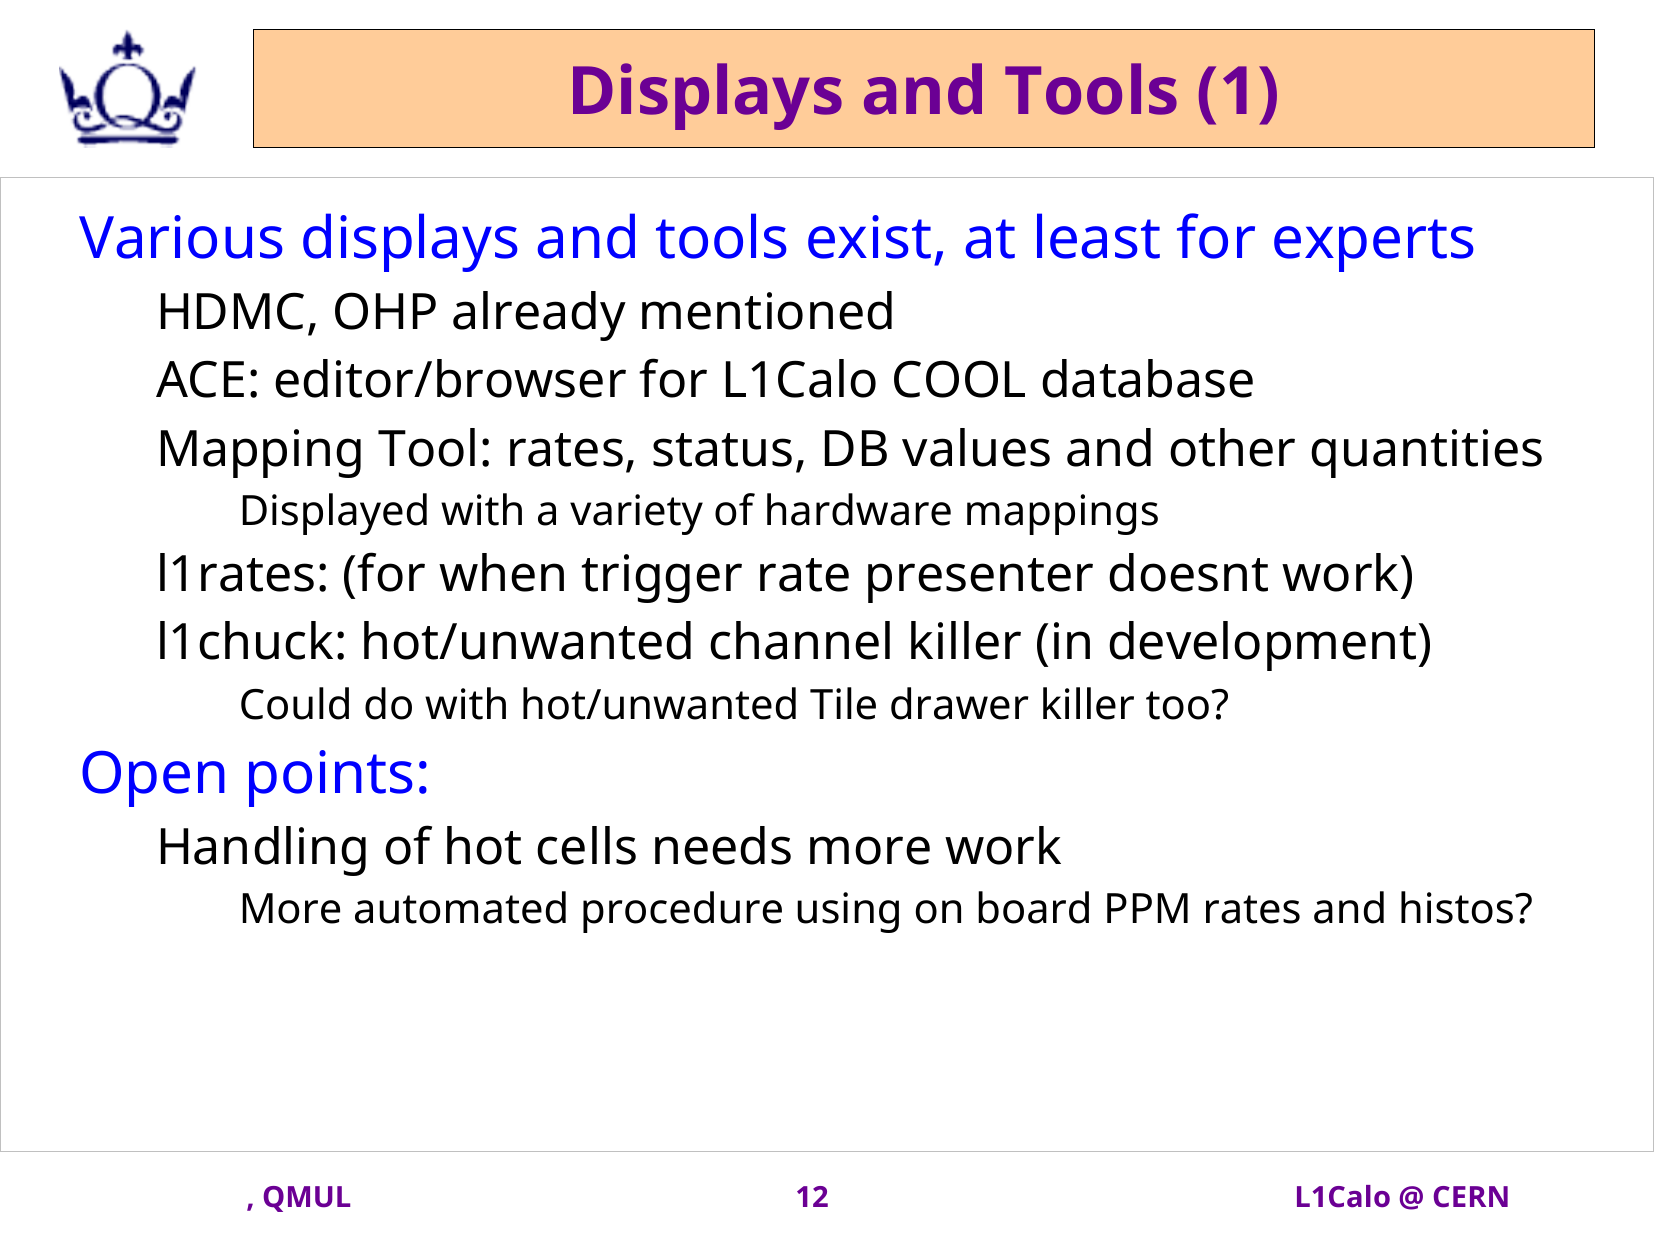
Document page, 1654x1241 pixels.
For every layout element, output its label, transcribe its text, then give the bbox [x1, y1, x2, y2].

list Various displays and tools exist, at least for experts HDMC, OHP already mentioned ACE: editor/browser for L1Calo COOL database Mapping Tool: rates, status, DB values and other quantities Displayed with a variety of hardware mappings l1rates: (for when trigger rate presenter doesnt work) l1chuck: hot/unwanted channel killer (in development) Could do with hot/unwanted Tile drawer killer too? Open points: Handling of hot cells needs more work More automated procedure using on board PPM rates and histos? [61, 196, 1605, 1117]
title Displays and Tools (1) [253, 29, 1595, 148]
picture [59, 29, 200, 148]
